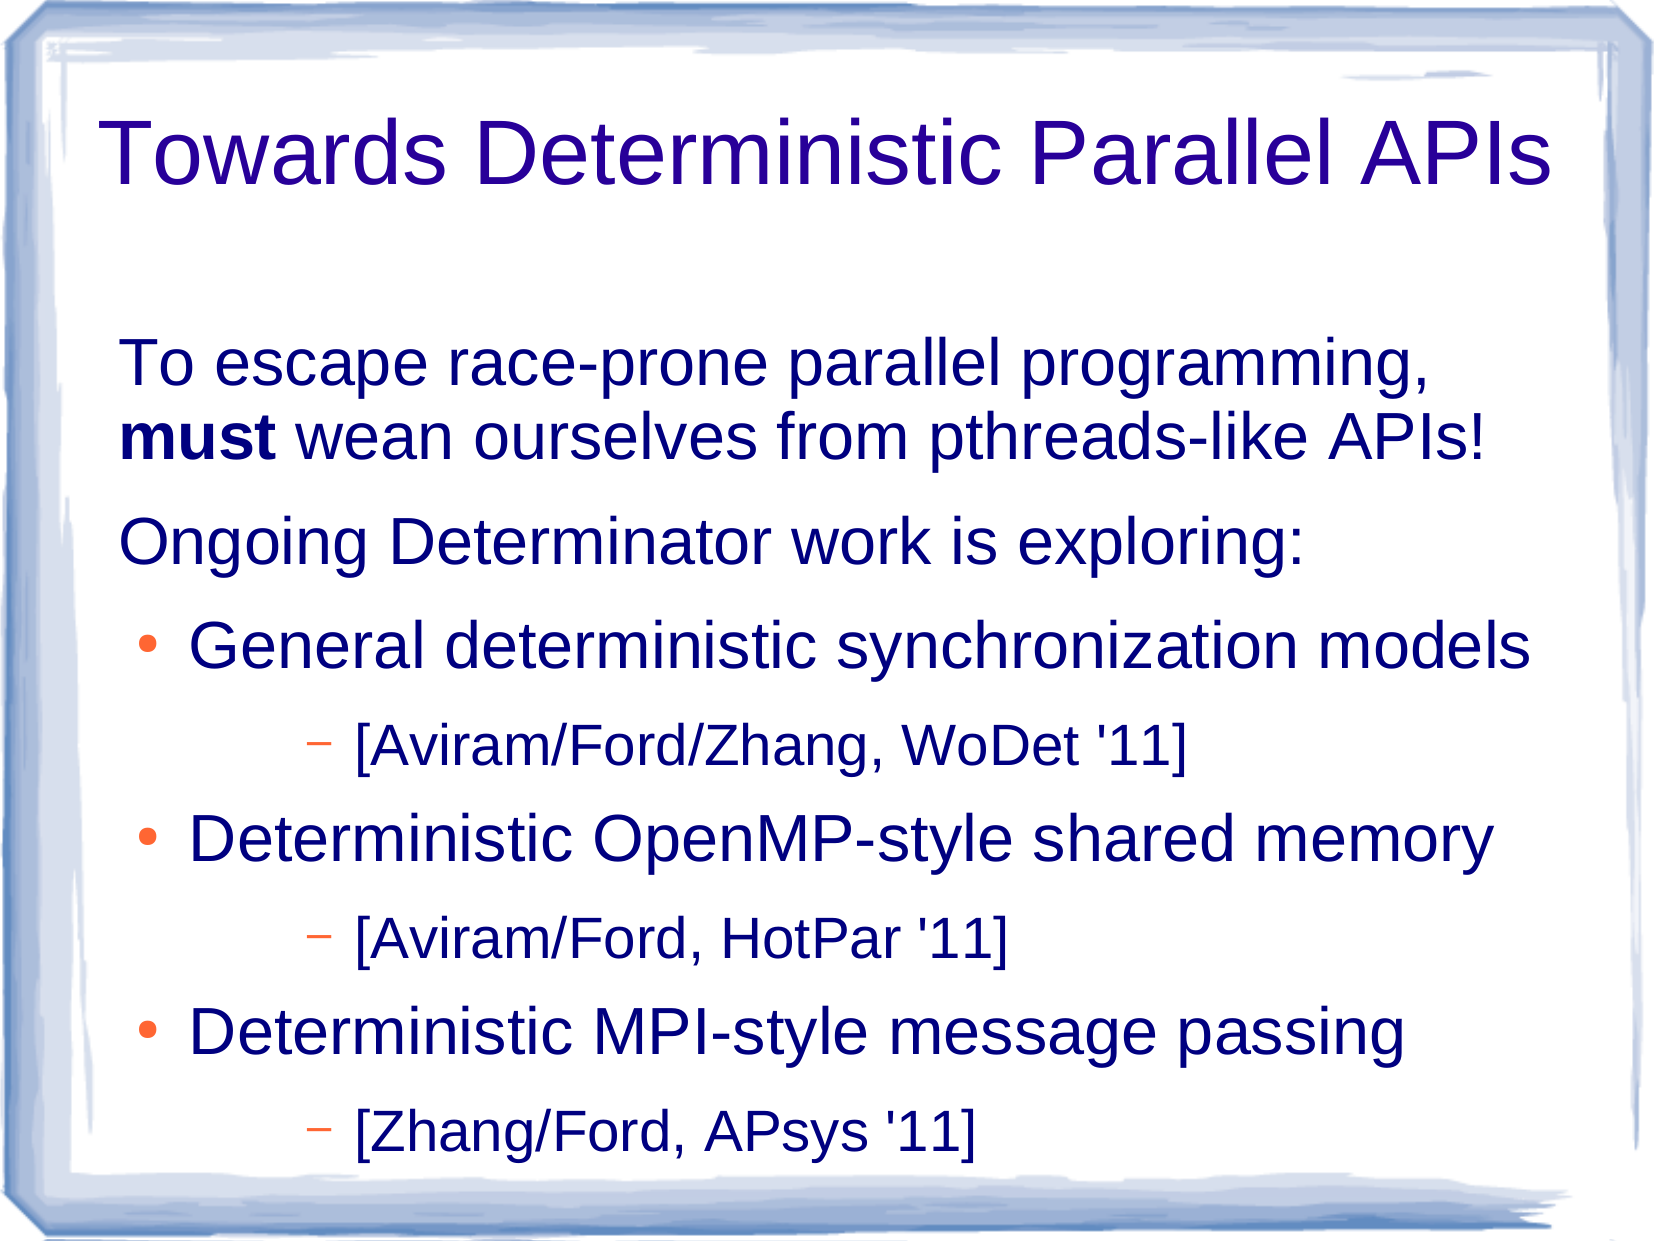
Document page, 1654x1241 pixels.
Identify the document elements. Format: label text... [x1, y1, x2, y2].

picture [0, 0, 1654, 1241]
title Towards Deterministic Parallel APIs [82, 49, 1571, 257]
list To escape race-prone parallel programming, must wean ourselves from pthreads-like APIs! Ongoing Determinator work is exploring: General deterministic synchronization models [Aviram/Ford/Zhang, WoDet '11] Deterministic OpenMP-style shared memory [Aviram/Ford, HotPar '11] Deterministic MPI-style message passing [Zhang/Ford, APsys '11] [118, 324, 1571, 1162]
